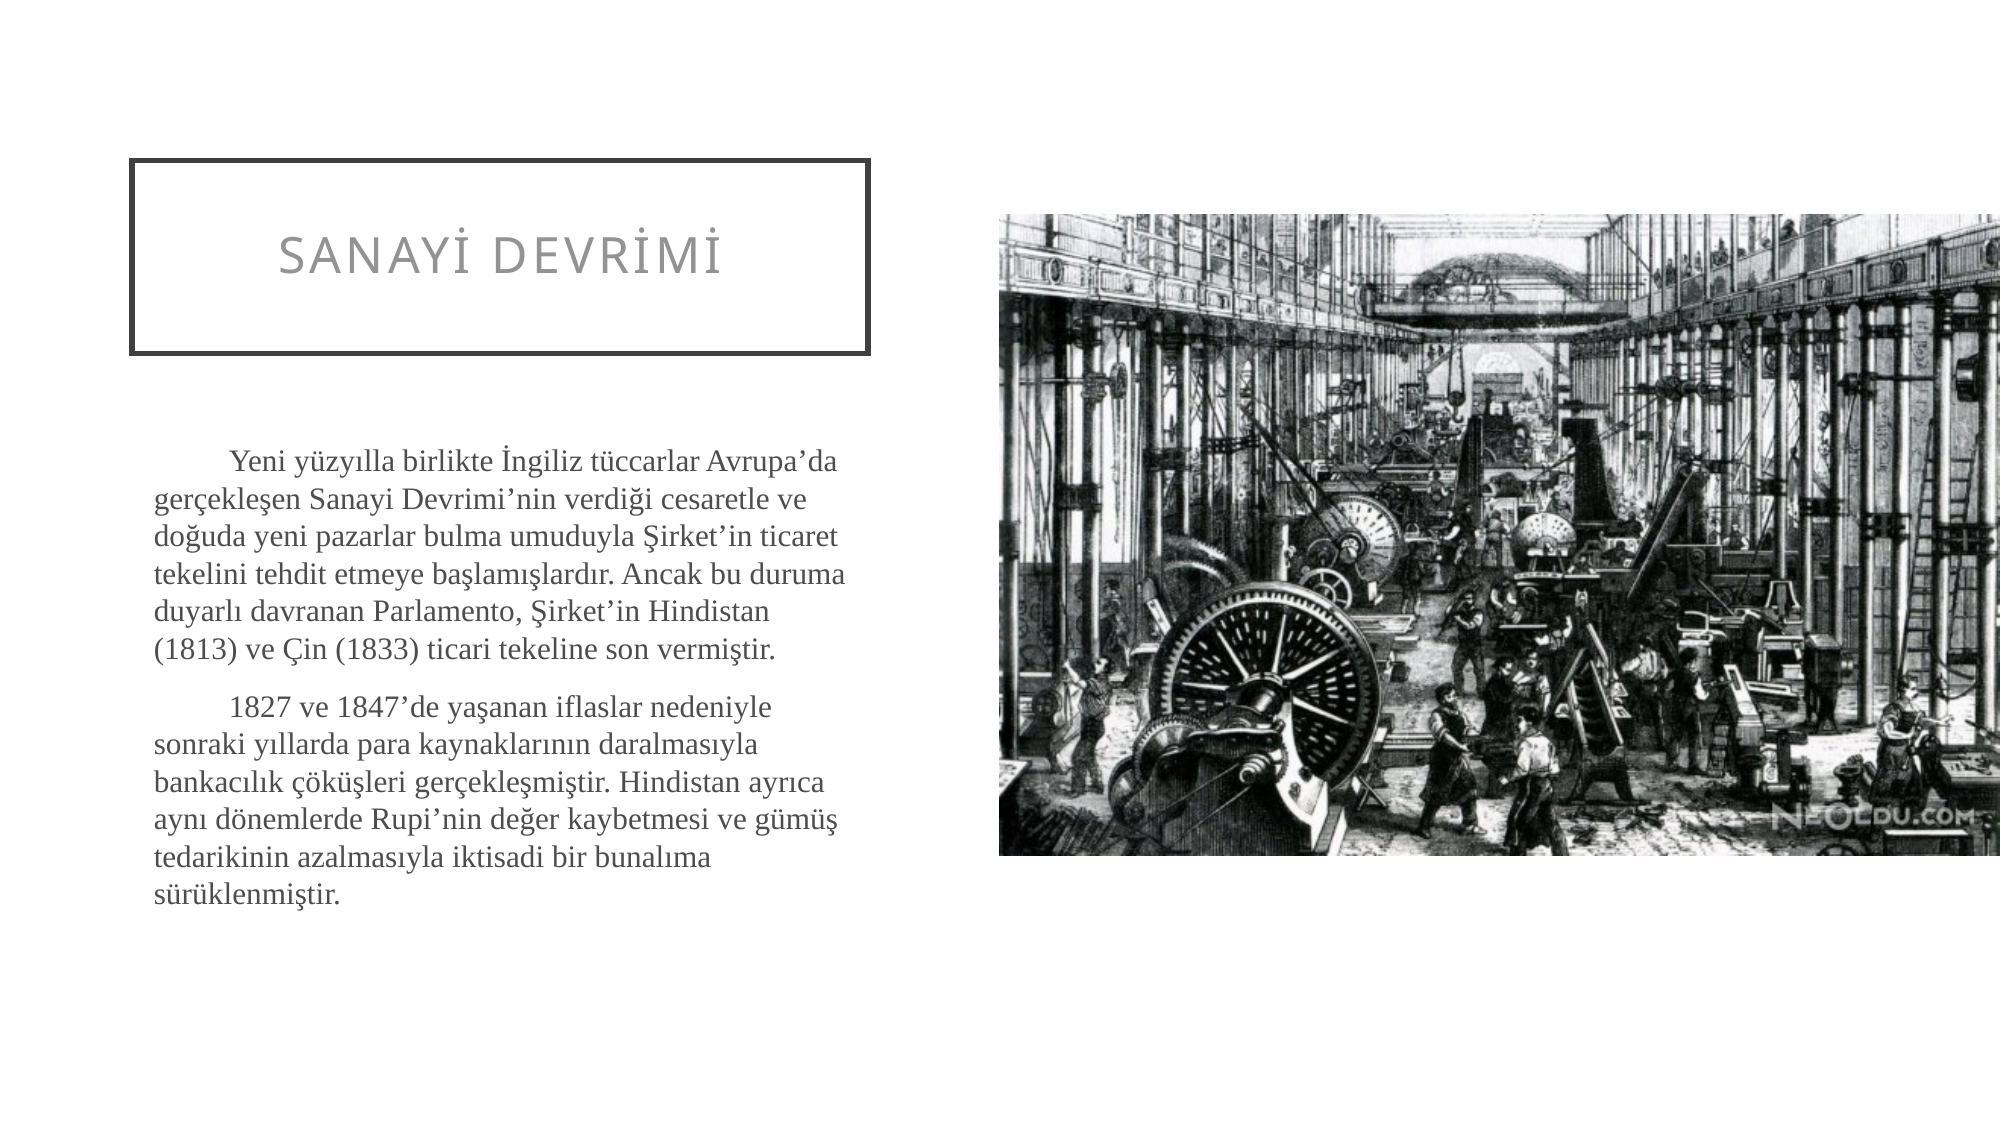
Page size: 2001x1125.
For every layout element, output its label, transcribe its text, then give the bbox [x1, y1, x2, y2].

picture [999, 214, 2000, 856]
list Yeni yüzyılla birlikte İngiliz tüccarlar Avrupa’da gerçekleşen Sanayi Devrimi’nin verdiği cesaretle ve doğuda yeni pazarlar bulma umuduyla Şirket’in ticaret tekelini tehdit etmeye başlamışlardır. Ancak bu duruma duyarlı davranan Parlamento, Şirket’in Hindistan (1813) ve Çin (1833) ticari tekeline son vermiştir. 1827 ve 1847’de yaşanan iflaslar nedeniyle sonraki yıllarda para kaynaklarının daralmasıyla bankacılık çöküşleri gerçekleşmiştir. Hindistan ayrıca aynı dönemlerde Rupi’nin değer kaybetmesi ve gümüş tedarikinin azalmasıyla iktisadi bir bunalıma sürüklenmiştir. [131, 433, 868, 968]
title Sanayi devrimi [131, 160, 868, 354]
